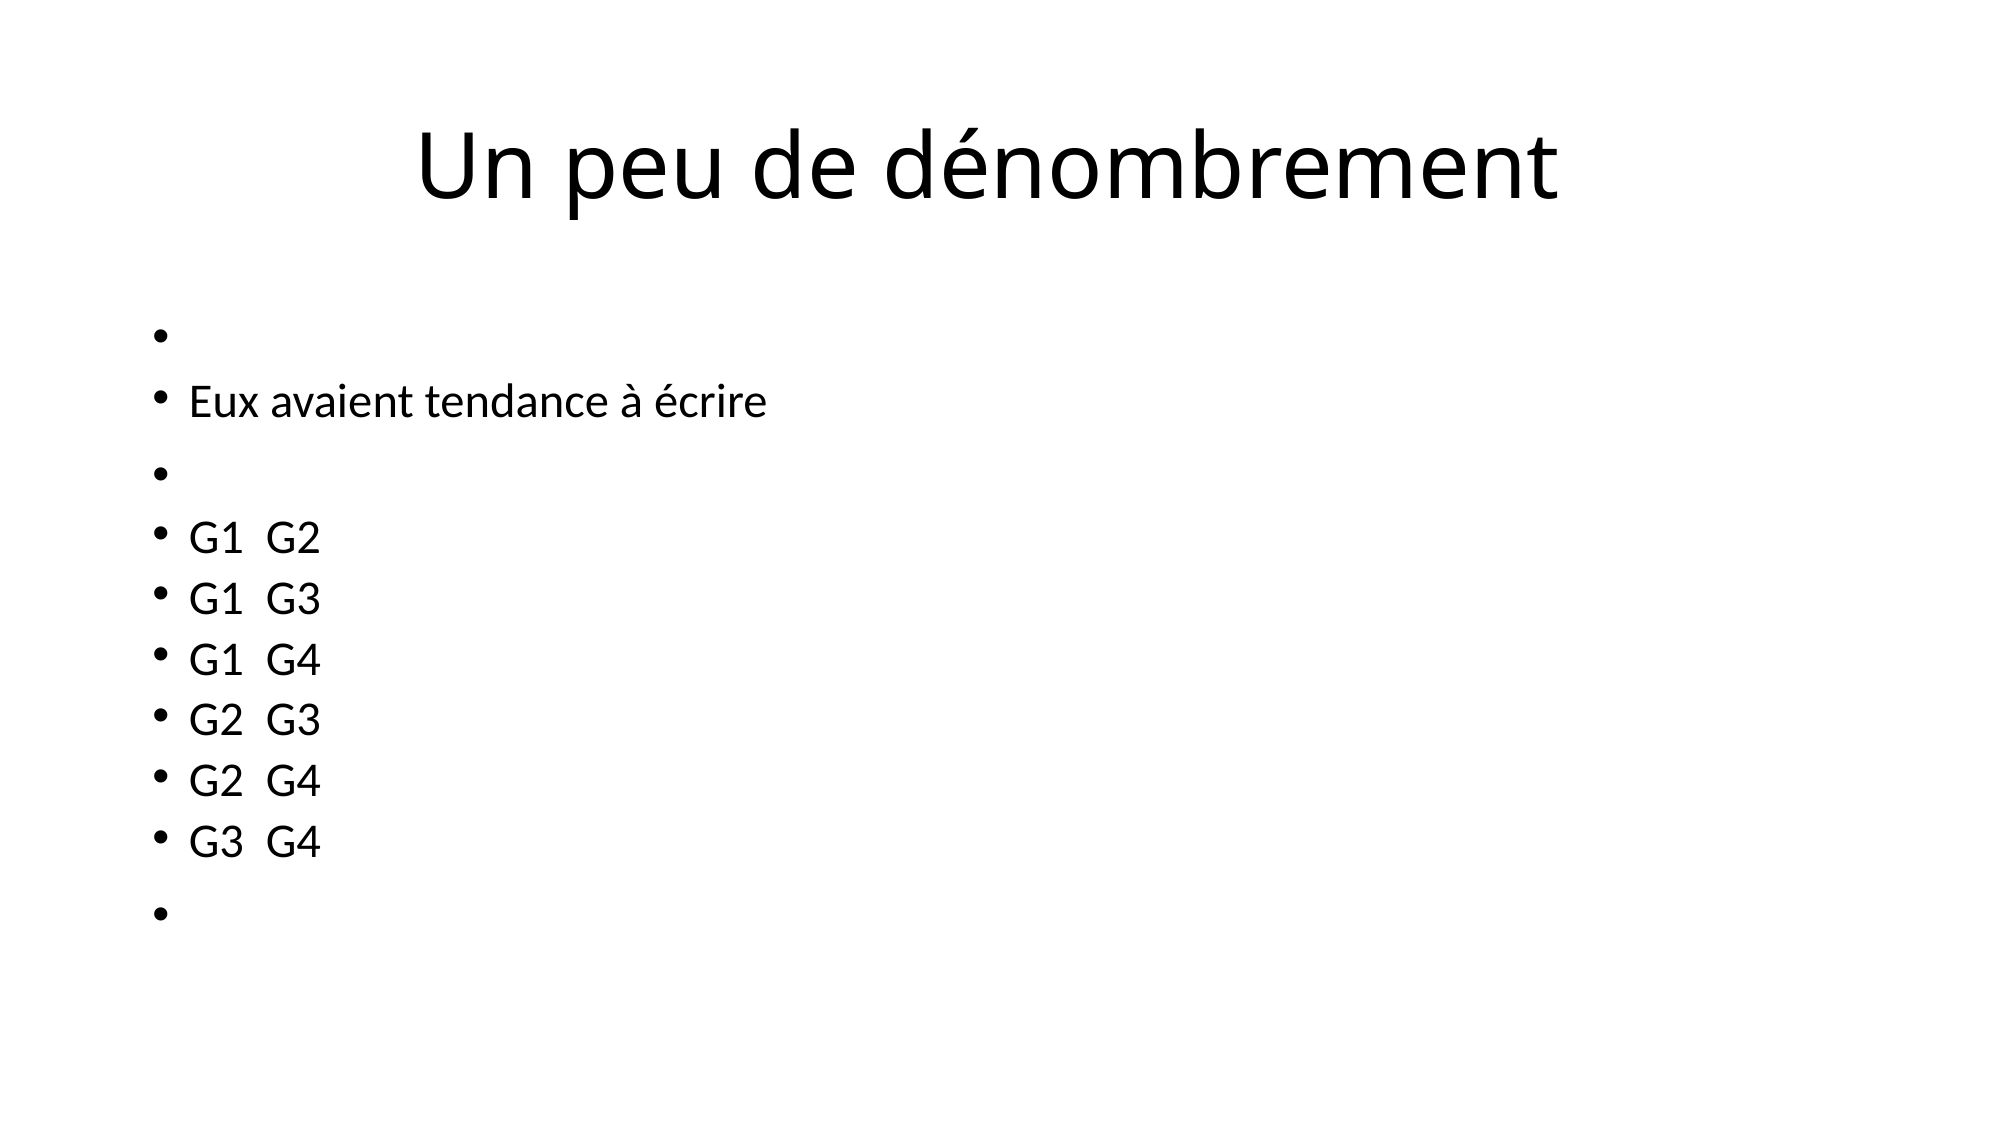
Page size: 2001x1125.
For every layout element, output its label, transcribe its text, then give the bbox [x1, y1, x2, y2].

list Eux avaient tendance à écrire G1 G2 G1 G3 G1 G4 G2 G3 G2 G4 G3 G4 [137, 299, 1863, 1014]
title Un peu de dénombrement [137, 59, 1863, 278]
